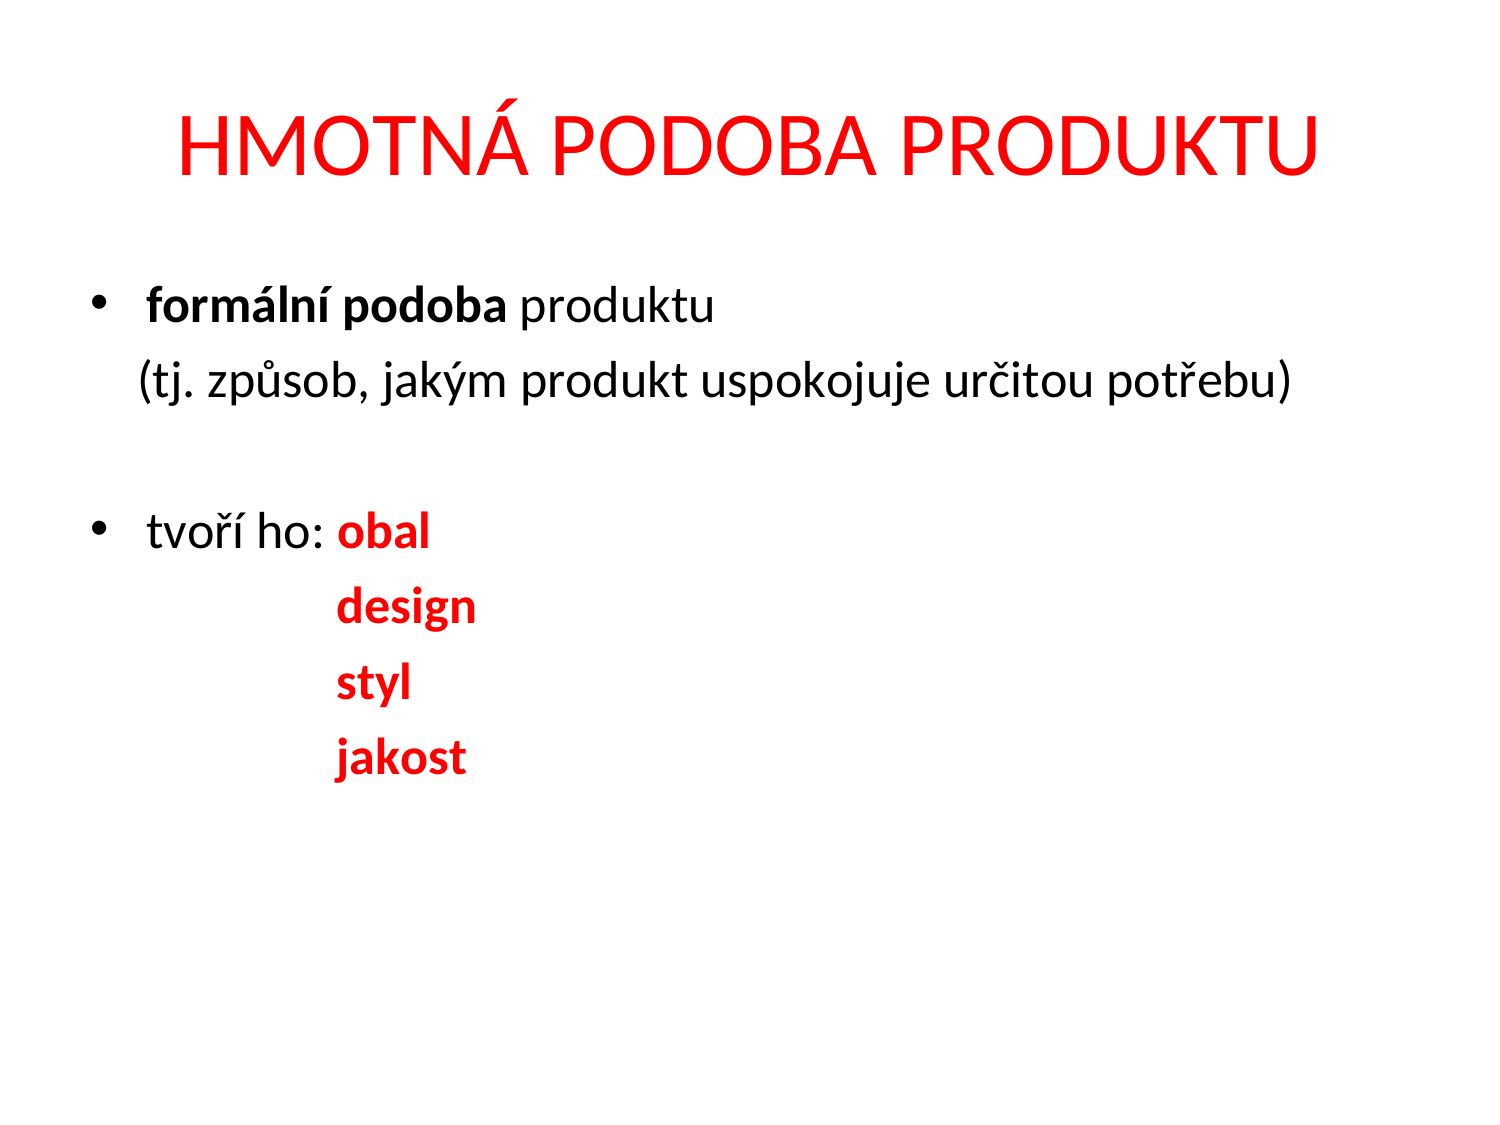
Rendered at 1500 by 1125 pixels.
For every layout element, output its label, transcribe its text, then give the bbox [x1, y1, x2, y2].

list formální podoba produktu (tj. způsob, jakým produkt uspokojuje určitou potřebu) tvoří ho: obal design styl jakost [75, 262, 1426, 1006]
title HMOTNÁ PODOBA PRODUKTU [75, 45, 1426, 233]
